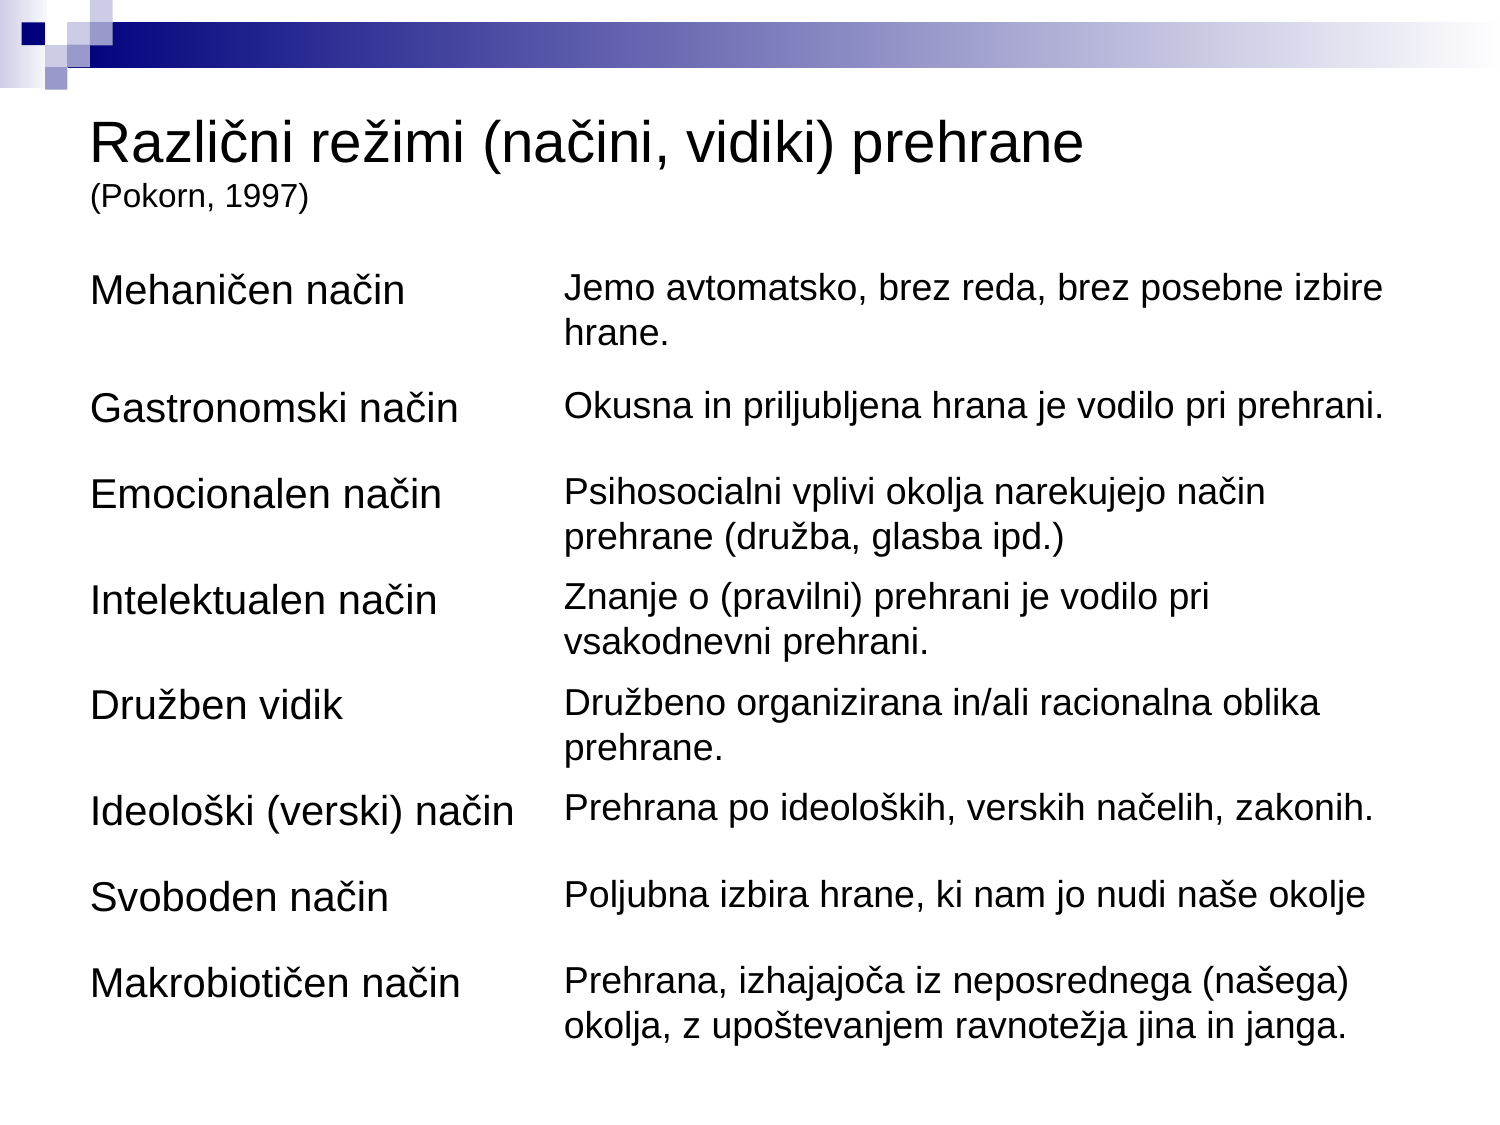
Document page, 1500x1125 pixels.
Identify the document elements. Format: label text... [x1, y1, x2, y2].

table_cell Prehrana, izhajajoča iz neposrednega (našega) okolja, z upoštevanjem ravnotežja jina in janga. [549, 949, 1425, 1054]
table_cell Ideološki (verski) način [75, 776, 549, 862]
table_header Jemo avtomatsko, brez reda, brez posebne izbire hrane. [549, 255, 1425, 373]
table_header Mehaničen način [75, 255, 549, 373]
table_cell Svoboden način [75, 862, 549, 949]
table_cell Prehrana po ideoloških, verskih načelih, zakonih. [549, 776, 1425, 862]
table_cell Poljubna izbira hrane, ki nam jo nudi naše okolje [549, 862, 1425, 949]
title Različni režimi (načini, vidiki) prehrane (Pokorn, 1997) [75, 74, 1426, 244]
table_cell Psihosocialni vplivi okolja narekujejo način prehrane (družba, glasba ipd.) [549, 459, 1425, 565]
table_cell Gastronomski način [75, 373, 549, 459]
table_cell Znanje o (pravilni) prehrani je vodilo pri vsakodnevni prehrani. [549, 565, 1425, 670]
table_cell Emocionalen način [75, 459, 549, 565]
table_cell Okusna in priljubljena hrana je vodilo pri prehrani. [549, 373, 1425, 459]
table_cell Makrobiotičen način [75, 949, 549, 1054]
table_cell Intelektualen način [75, 565, 549, 670]
table_cell Družbeno organizirana in/ali racionalna oblika prehrane. [549, 670, 1425, 776]
table_cell Družben vidik [75, 670, 549, 776]
